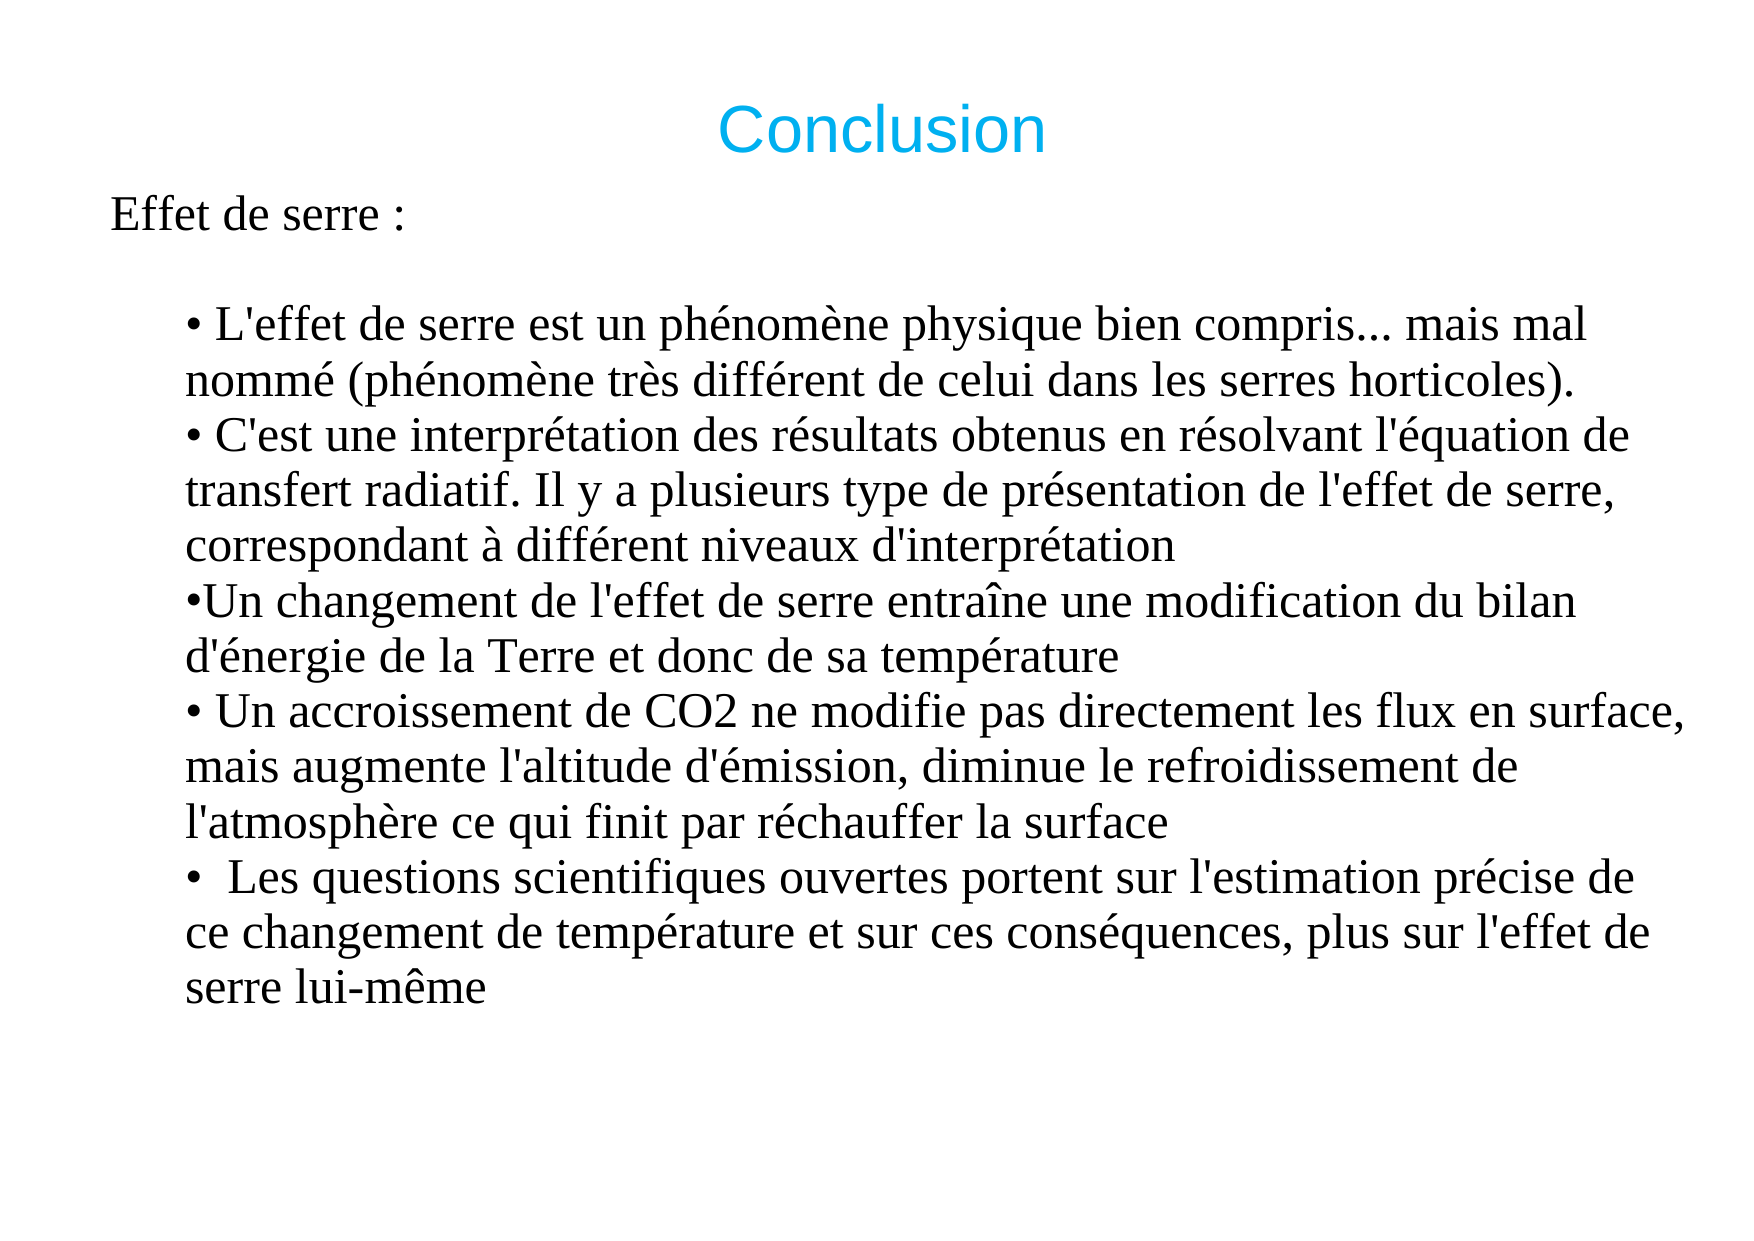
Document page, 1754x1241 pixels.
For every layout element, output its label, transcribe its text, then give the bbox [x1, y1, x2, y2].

text_box Conclusion [49, 53, 1716, 175]
text_box Effet de serre : L'effet de serre est un phénomène physique bien compris... mais mal nommé (phénomène très différent de celui dans les serres horticoles). C'est une interprétation des résultats obtenus en résolvant l'équation de transfert radiatif. Il y a plusieurs type de présentation de l'effet de serre, correspondant à différent niveaux d'interprétation Un changement de l'effet de serre entraîne une modification du bilan d'énergie de la Terre et donc de sa température Un accroissement de CO2 ne modifie pas directement les flux en surface, mais augmente l'altitude d'émission, diminue le refroidissement de l'atmosphère ce qui finit par réchauffer la surface Les questions scientifiques ouvertes portent sur l'estimation précise de ce changement de température et sur ces conséquences, plus sur l'effet de serre lui-même [109, 185, 1689, 1015]
